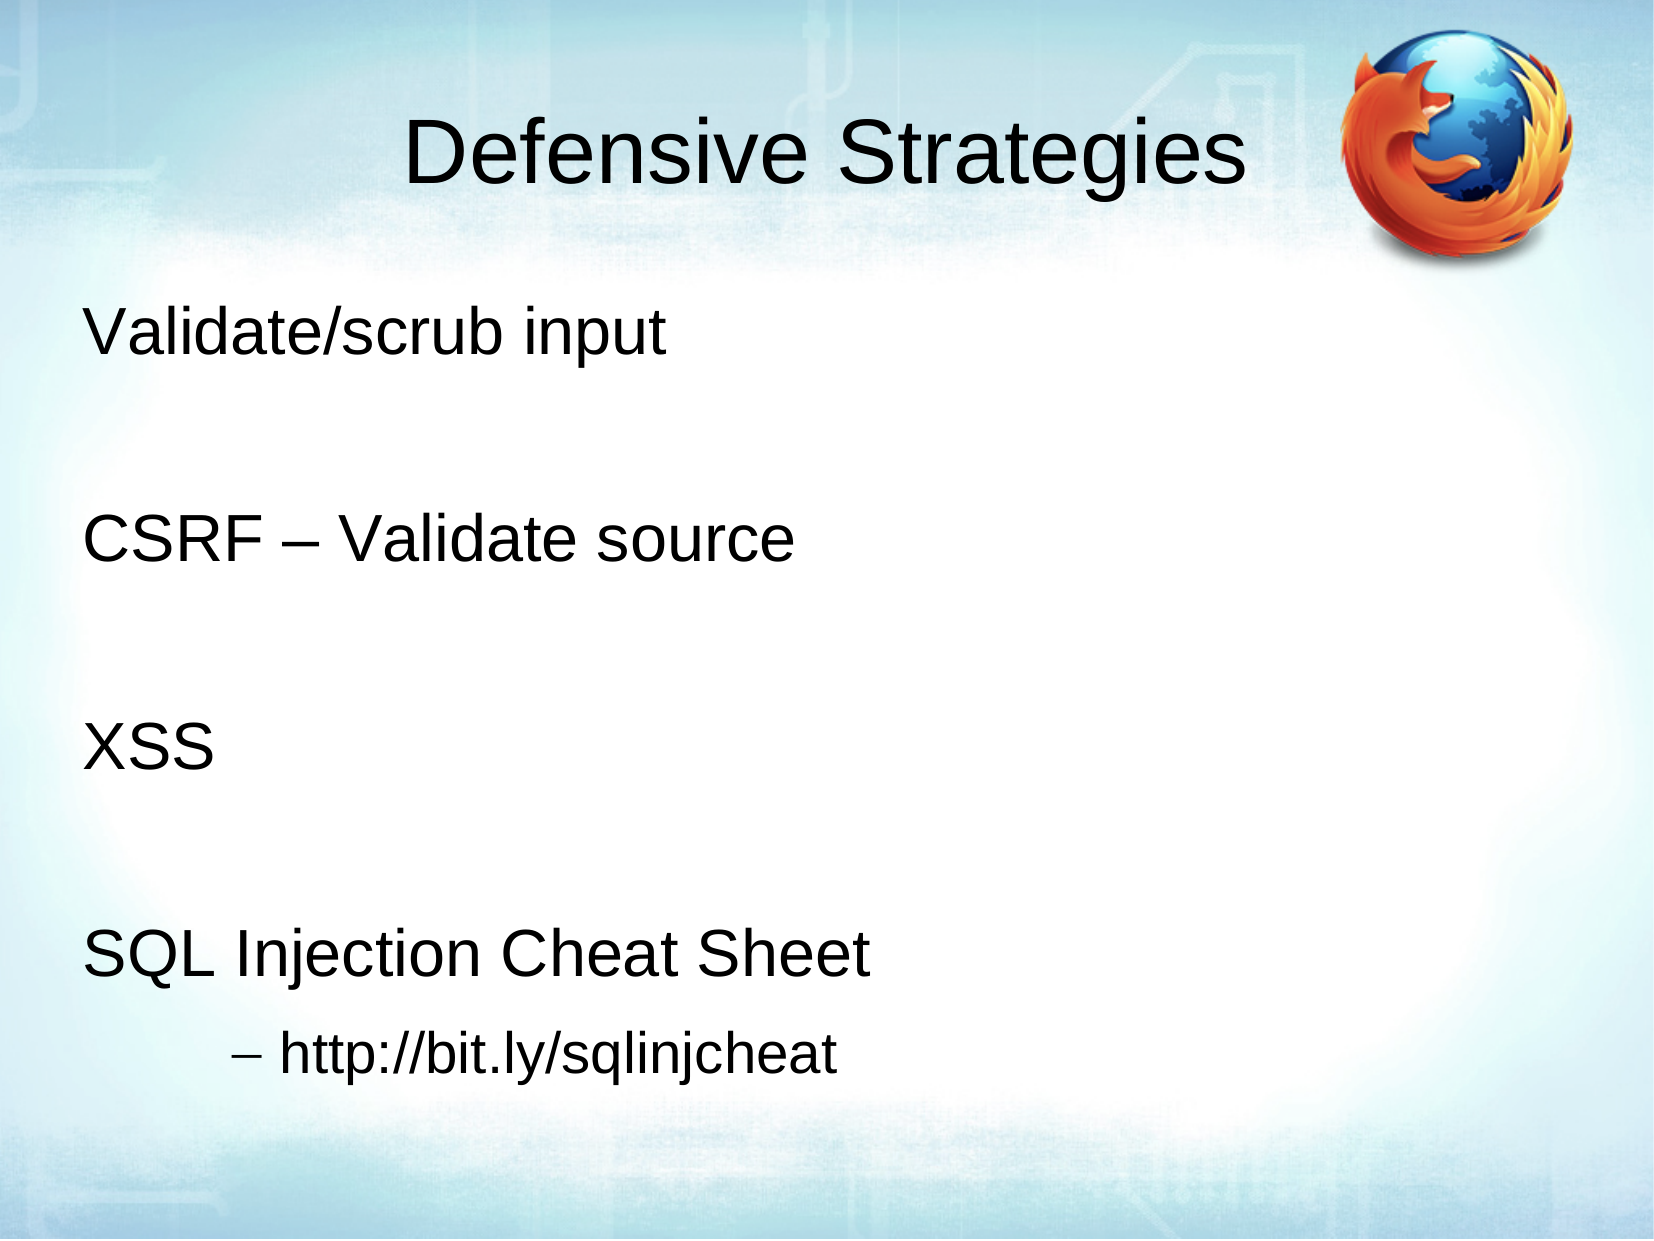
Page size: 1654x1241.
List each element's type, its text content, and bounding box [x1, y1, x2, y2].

list Validate/scrub input CSRF – Validate source XSS SQL Injection Cheat Sheet http://bit.ly/sqlinjcheat [82, 290, 1571, 1185]
picture [0, 0, 1654, 1239]
title Defensive Strategies [82, 49, 1571, 257]
